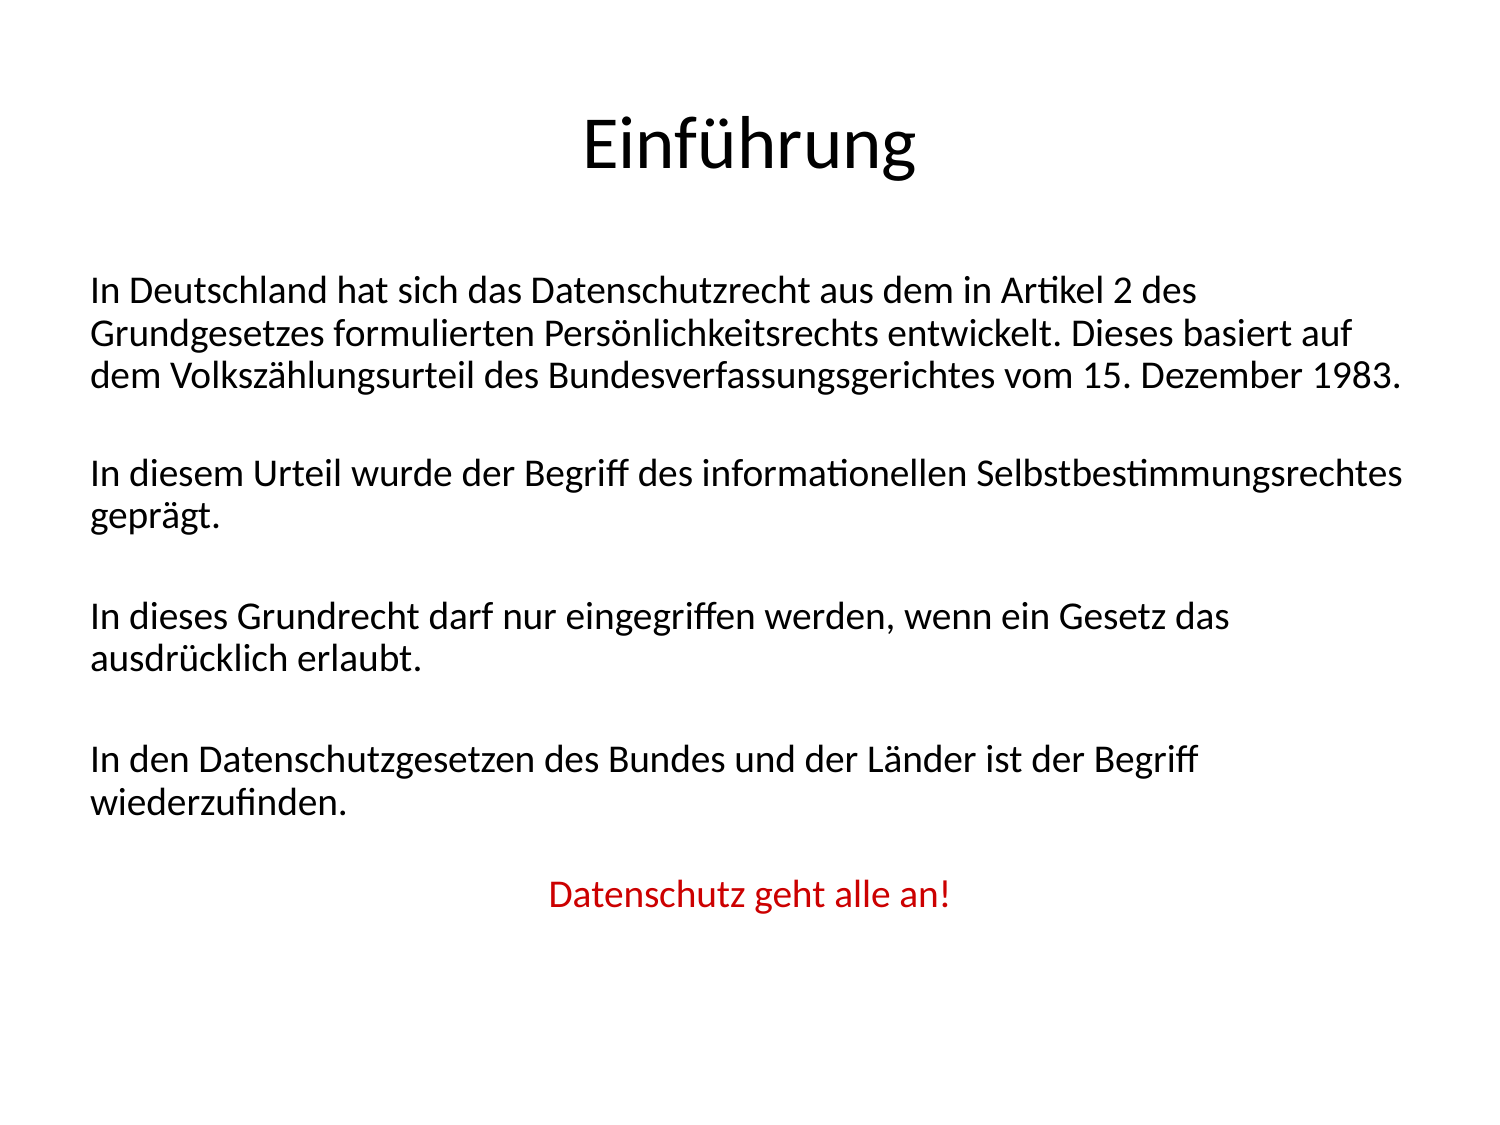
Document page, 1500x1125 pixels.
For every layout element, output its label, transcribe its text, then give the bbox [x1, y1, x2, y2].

title Einführung [75, 45, 1425, 233]
list In Deutschland hat sich das Datenschutzrecht aus dem in Artikel 2 des Grundgesetzes formulierten Persönlichkeitsrechts entwickelt. Dieses basiert auf dem Volkszählungsurteil des Bundesverfassungsgerichtes vom 15. Dezember 1983. In diesem Urteil wurde der Begriff des informationellen Selbstbestimmungsrechtes geprägt. In dieses Grundrecht darf nur eingegriffen werden, wenn ein Gesetz das ausdrücklich erlaubt. In den Datenschutzgesetzen des Bundes und der Länder ist der Begriff wiederzufinden. Datenschutz geht alle an! [75, 262, 1425, 1005]
